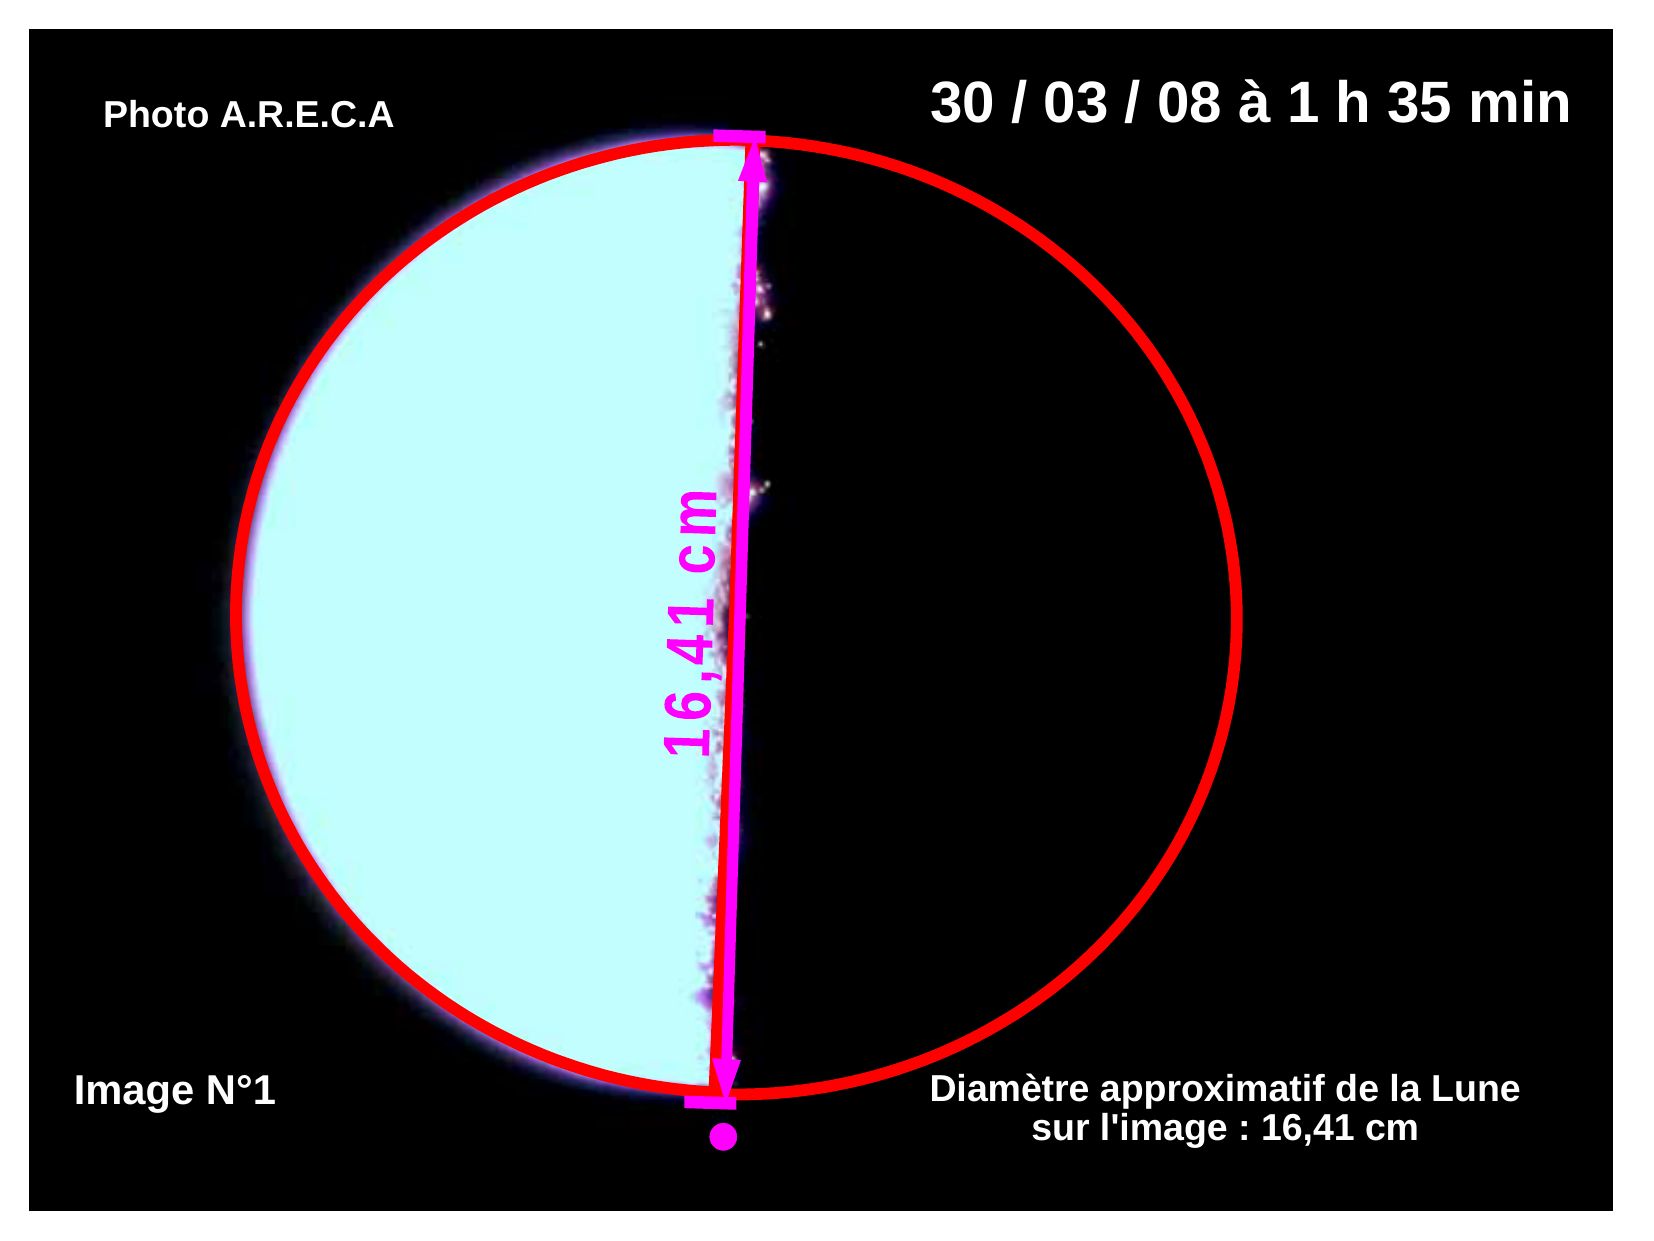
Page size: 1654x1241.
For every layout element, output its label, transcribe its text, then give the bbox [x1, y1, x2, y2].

text_box Diamètre approximatif de la Lune sur l'image : 16,41 cm [885, 1062, 1566, 1165]
text_box Image N°1 [59, 1062, 296, 1126]
text_box 30 / 03 / 08 à 1 h 35 min [915, 66, 1654, 148]
text_box [708, 1129, 739, 1152]
picture [29, 29, 1613, 1211]
text_box Photo A.R.E.C.A [88, 88, 414, 147]
